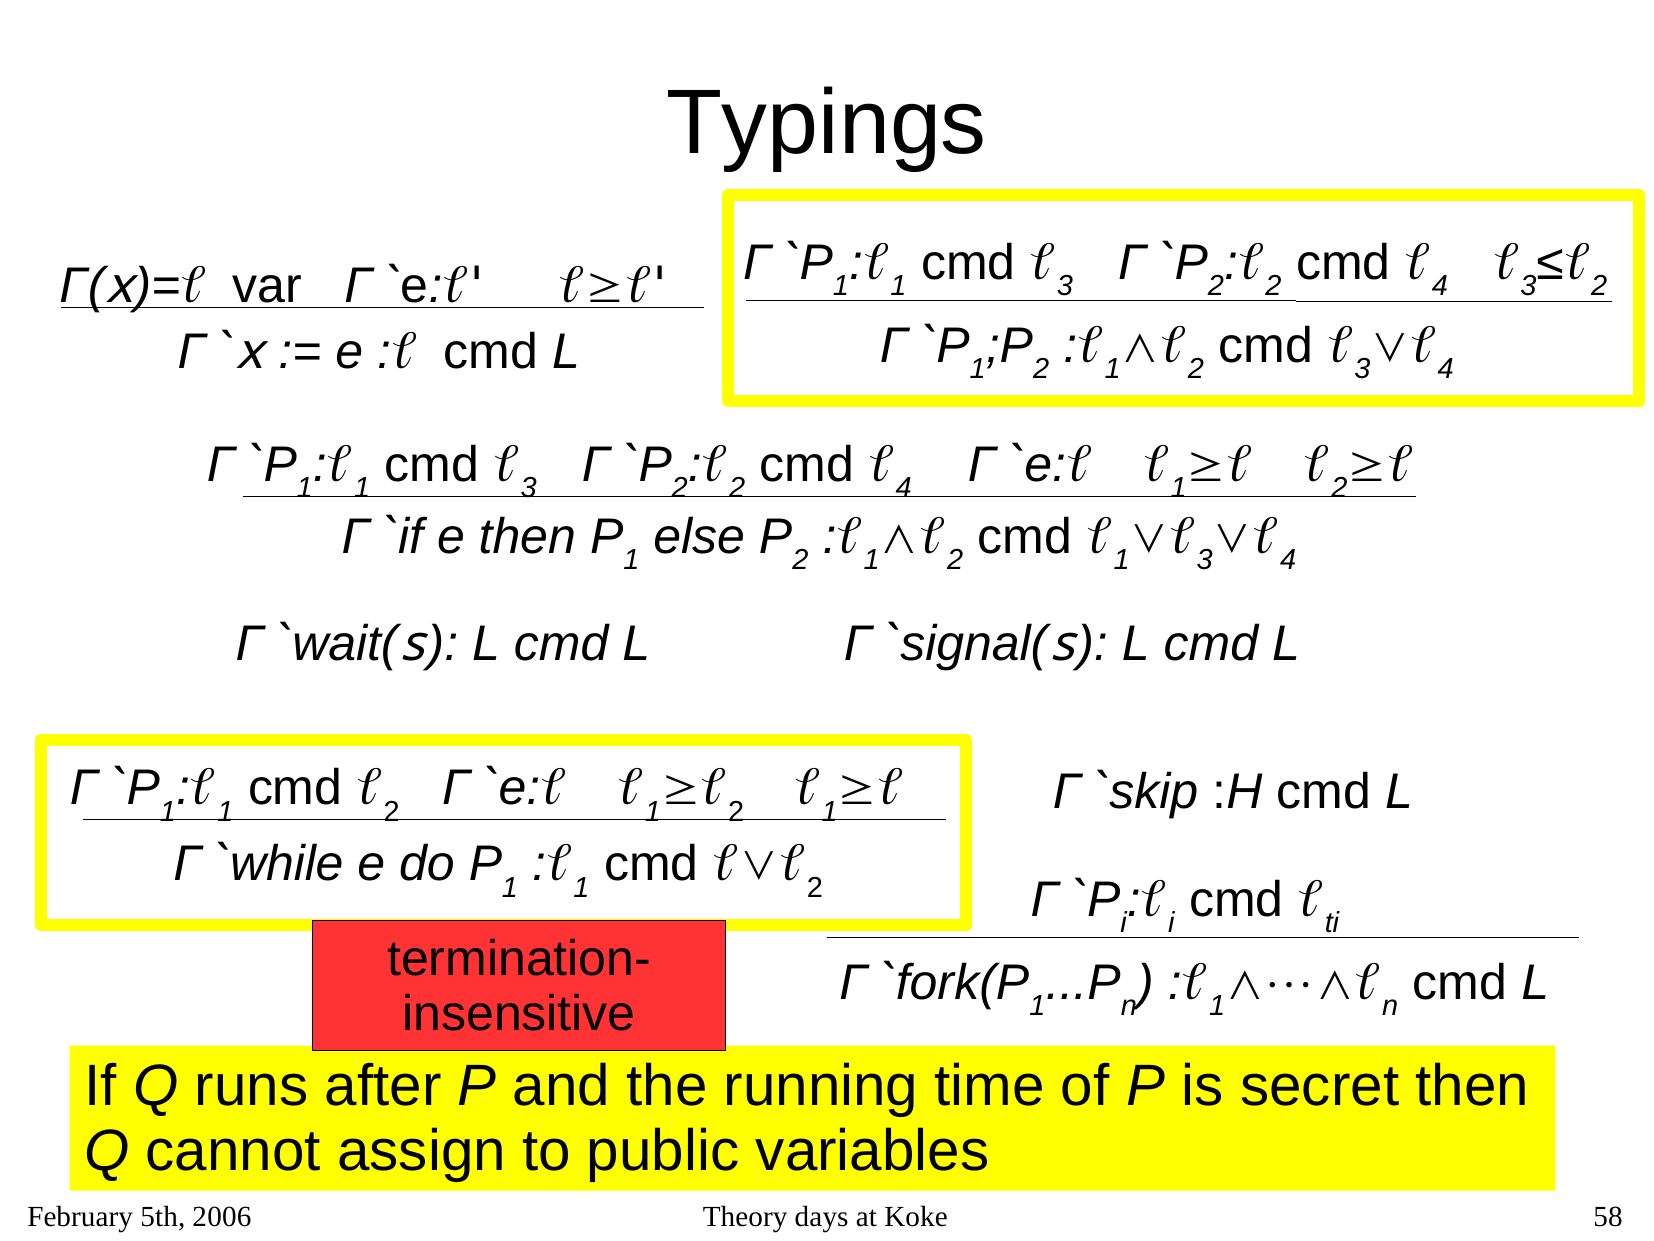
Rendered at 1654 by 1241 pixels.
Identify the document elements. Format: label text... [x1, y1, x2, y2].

text_box Γ `fork(P1...Pn) :ℓ1∧⋯∧ℓn cmd L [824, 938, 1582, 1047]
title Typings [82, 49, 1571, 195]
text_box Γ `P1;P2 :ℓ1∧ℓ2 cmd ℓ3∨ℓ4 [865, 301, 1493, 395]
text_box Γ `x := e :ℓ cmd L [162, 308, 623, 416]
text_box Γ `while e do P1 :ℓ1 cmd ℓ∨ℓ2 [158, 820, 871, 929]
text_box Γ `skip :H cmd L [1038, 747, 1518, 857]
text_box If Q runs after P and the running time of P is secret then Q cannot assign to public variables [69, 1045, 1556, 1191]
text_box Γ(x)=ℓ var Γ `e:ℓ' ℓ≥ℓ' [44, 241, 722, 350]
text_box Γ `Pi:ℓi cmd ℓti [1015, 855, 1391, 937]
text_box Γ `P1:ℓ1 cmd ℓ2 Γ `e:ℓ ℓ1≥ℓ2 ℓ1≥ℓ [55, 743, 974, 853]
text_box Γ `if e then P1 else P2 :ℓ1∧ℓ2 cmd ℓ1∨ℓ3∨ℓ4 [326, 497, 1332, 602]
text_box Γ `P1:ℓ1 cmd ℓ3 Γ `P2:ℓ2 cmd ℓ4 ℓ3≤ℓ2 [734, 218, 1630, 327]
text_box termination- insensitive [312, 920, 726, 1051]
text_box Γ `P1:ℓ1 cmd ℓ3 Γ `P2:ℓ2 cmd ℓ4 Γ `e:ℓ ℓ1≥ℓ ℓ2≥ℓ [192, 420, 1467, 530]
text_box Γ `if e then P1 else P2 :ℓ1∧ℓ2 cmd ℓ1∨ℓ3∨ℓ4 [326, 492, 1332, 496]
text_box Γ `signal(s): L cmd L [829, 599, 1332, 708]
text_box Γ `wait(s): L cmd L [220, 599, 698, 708]
